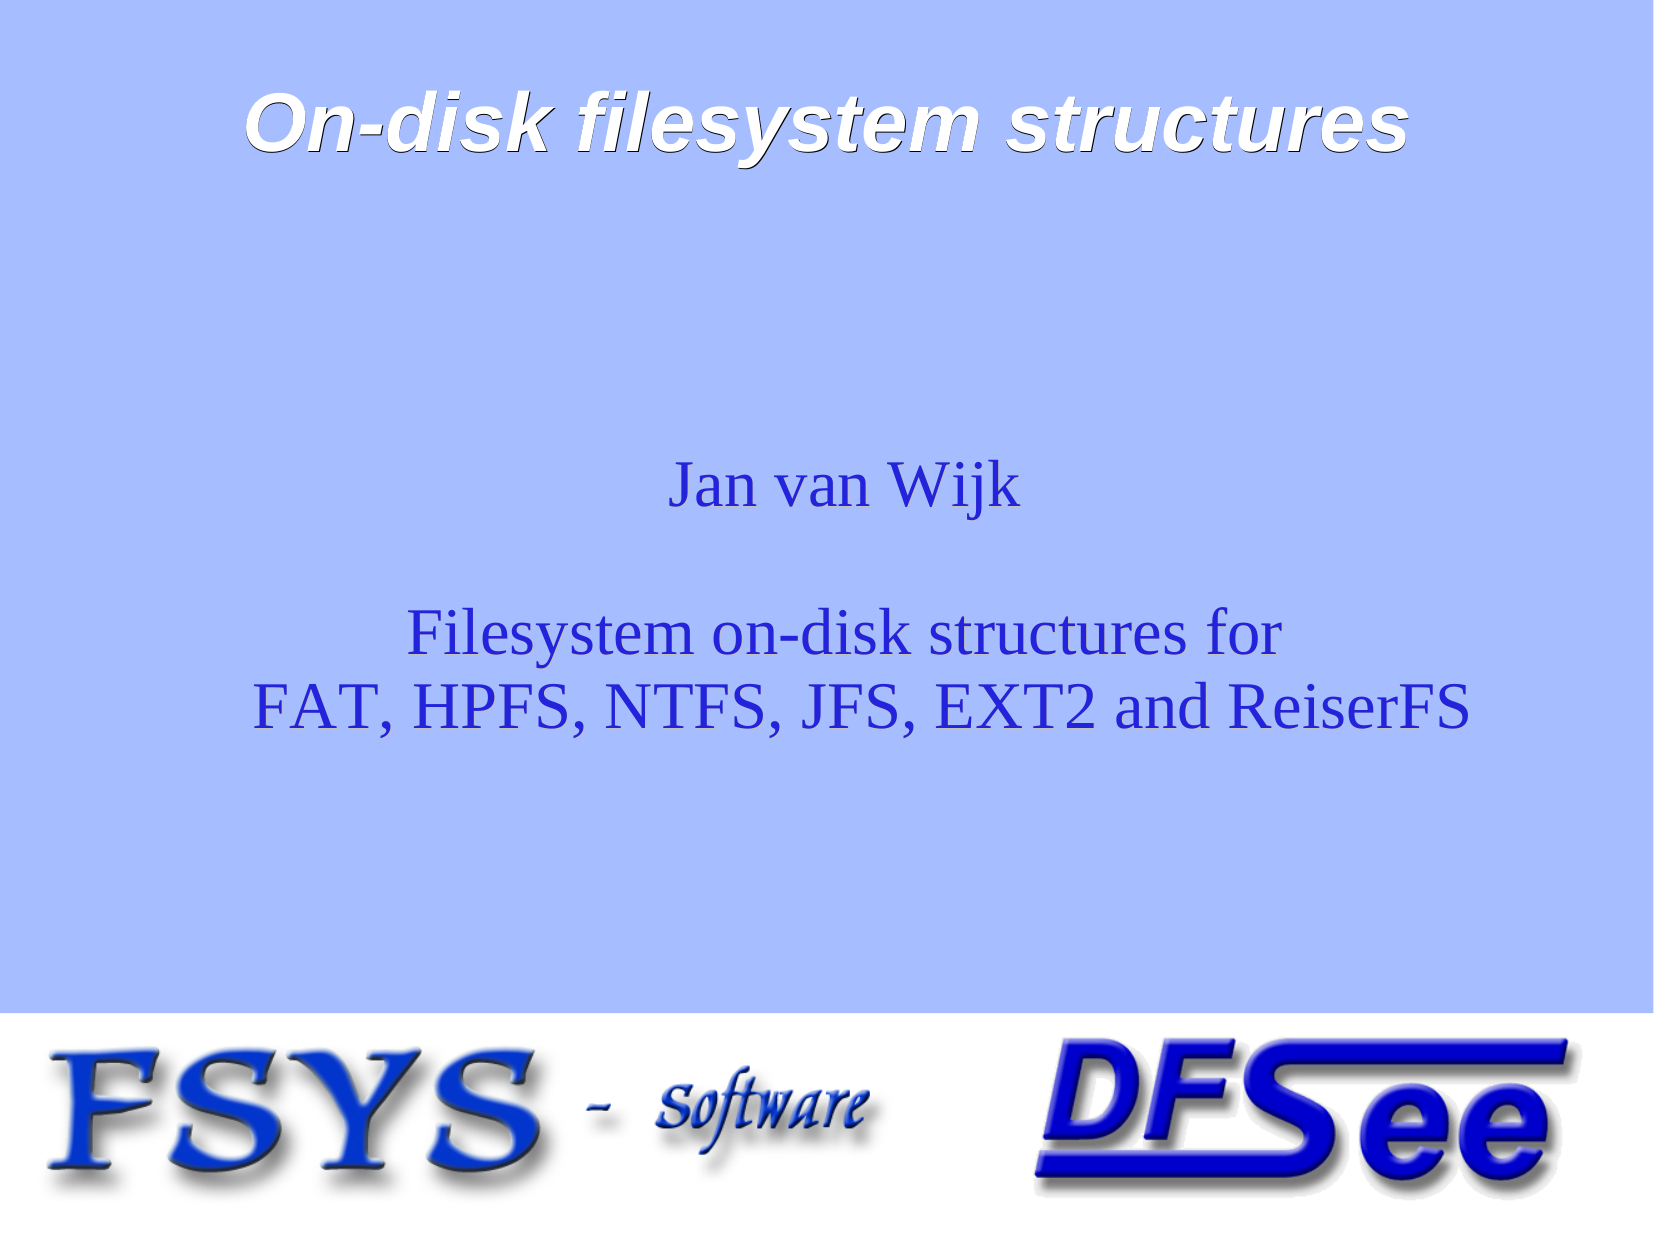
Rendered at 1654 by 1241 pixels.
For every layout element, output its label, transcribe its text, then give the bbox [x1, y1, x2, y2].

title On-disk filesystem structures [121, 19, 1534, 227]
text_box [0, 0, 1654, 1014]
picture [1020, 1028, 1584, 1217]
picture [29, 1029, 905, 1218]
subtitle Jan van Wijk Filesystem on-disk structures for FAT, HPFS, NTFS, JFS, EXT2 and ReiserFS [132, 346, 1524, 844]
